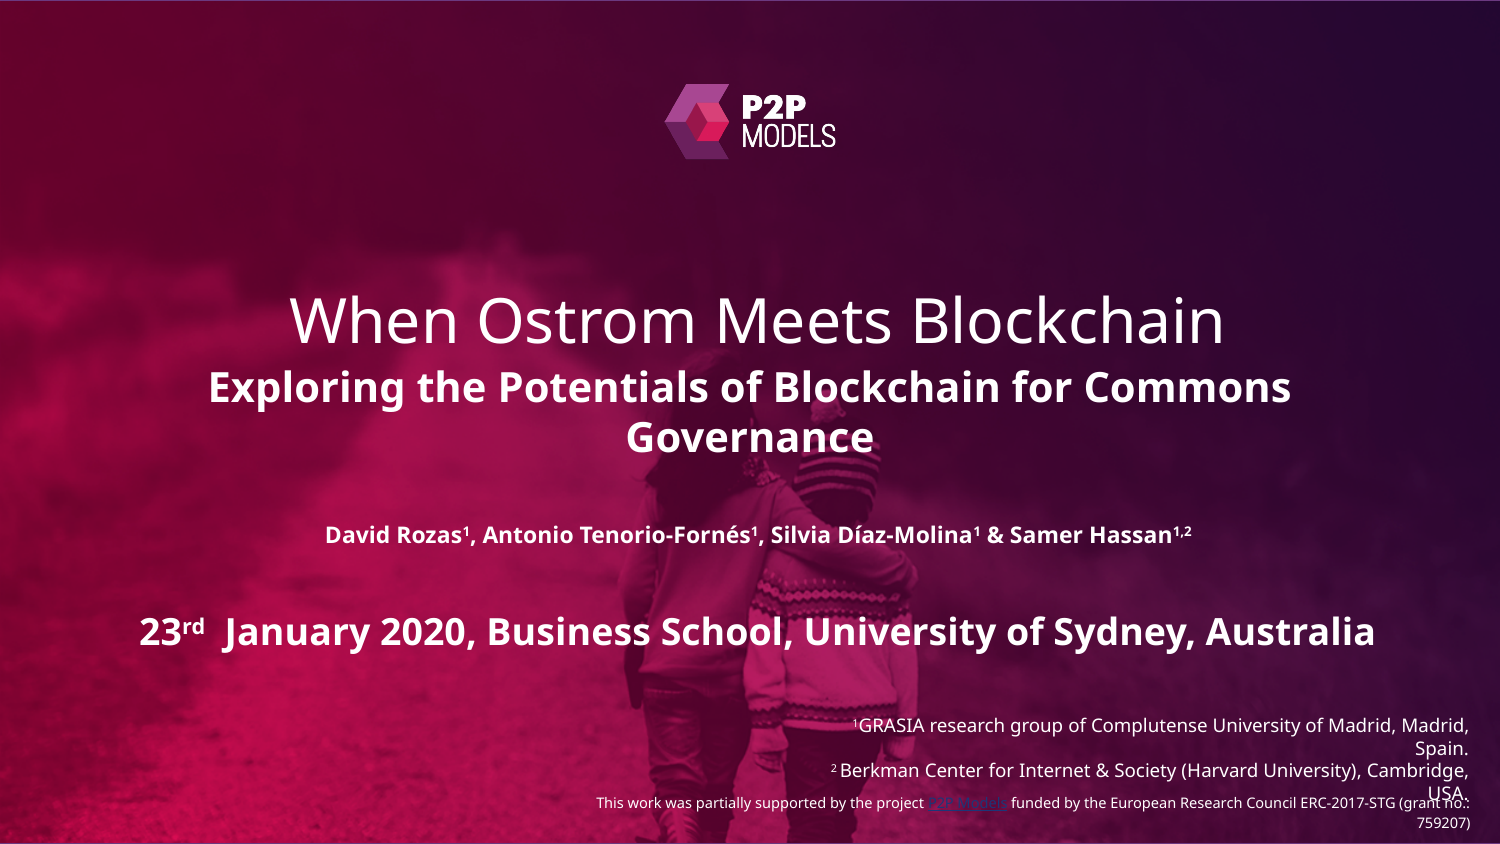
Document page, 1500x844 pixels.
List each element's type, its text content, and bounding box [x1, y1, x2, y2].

picture [0, 1, 1500, 843]
text_box This work was partially supported by the project P2P Models funded by the European Research Council ERC-2017-STG (grant no.: 759207) [537, 771, 1486, 844]
text_box 23rd January 2020, Business School, University of Sydney, Australia [66, 592, 1450, 662]
text_box When Ostrom Meets Blockchain [43, 266, 1474, 443]
text_box Exploring the Potentials of Blockchain for Commons Governance [161, 345, 1339, 504]
text_box 1GRASIA research group of Complutense University of Madrid, Madrid, Spain. 2 Berkman Center for Internet & Society (Harvard University), Cambridge, USA. [792, 699, 1484, 783]
text_box David Rozas1, Antonio Tenorio-Fornés1, Silvia Díaz-Molina1 & Samer Hassan1,2 [66, 505, 1450, 574]
